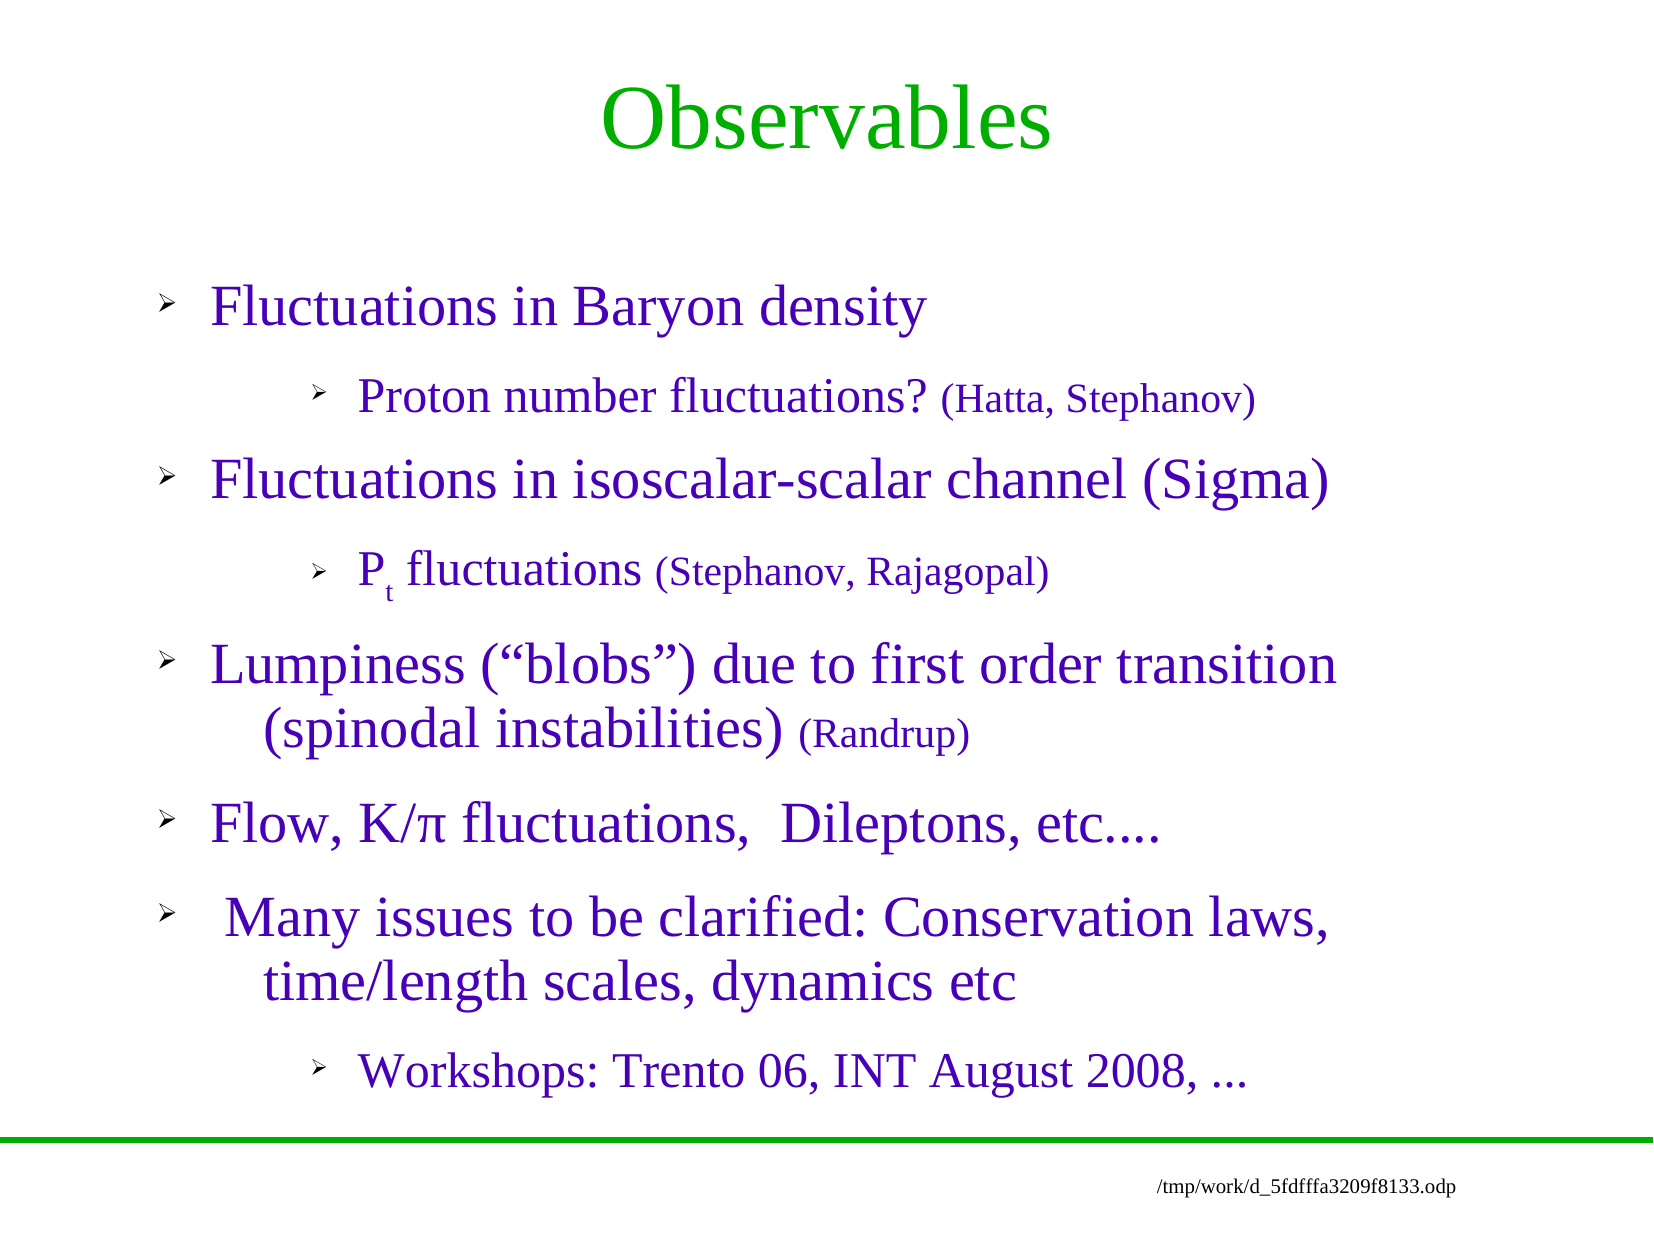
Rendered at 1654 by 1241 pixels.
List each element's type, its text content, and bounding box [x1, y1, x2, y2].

title Observables [121, 14, 1534, 222]
list Fluctuations in Baryon density Proton number fluctuations? (Hatta, Stephanov) Fluctuations in isoscalar-scalar channel (Sigma) Pt fluctuations (Stephanov, Rajagopal) Lumpiness (“blobs”) due to first order transition (spinodal instabilities) (Randrup) Flow, K/π fluctuations, Dileptons, etc.... Many issues to be clarified: Conservation laws, time/length scales, dynamics etc Workshops: Trento 06, INT August 2008, ... [121, 273, 1534, 1098]
